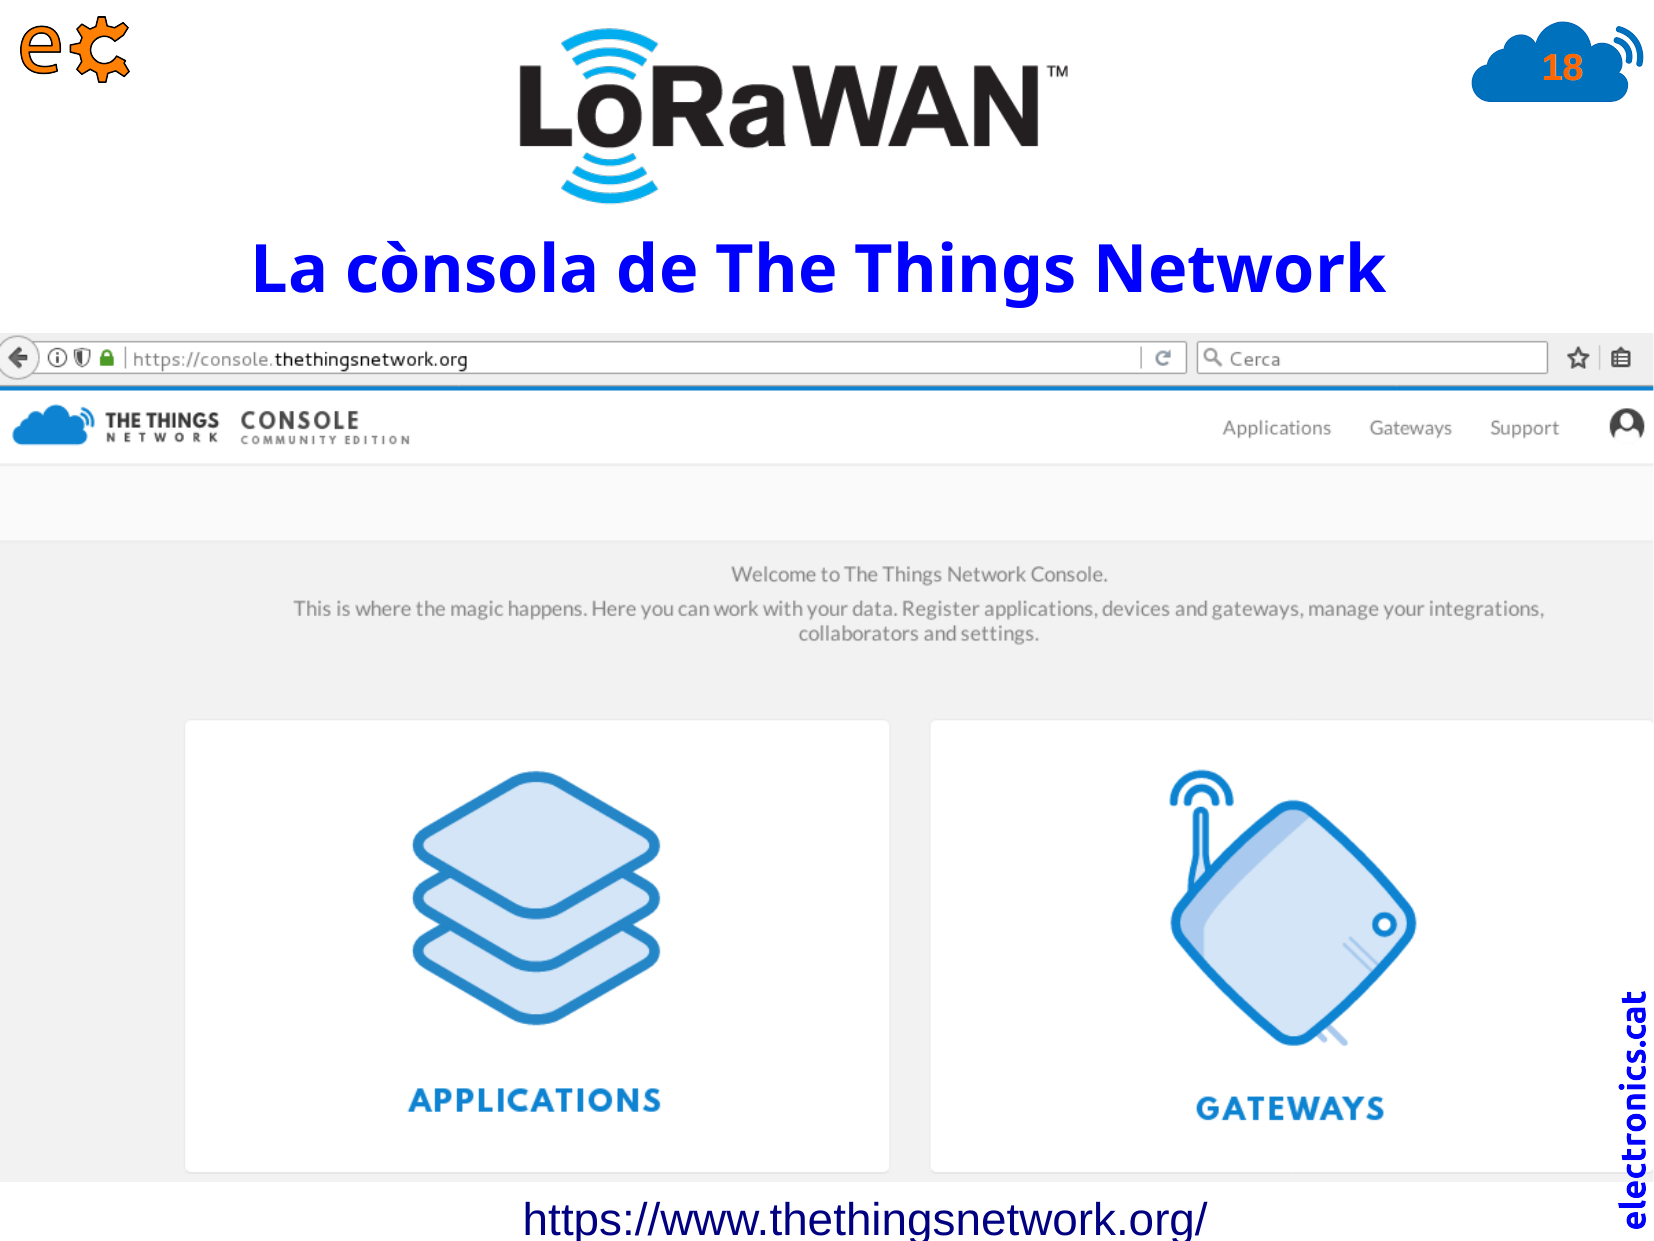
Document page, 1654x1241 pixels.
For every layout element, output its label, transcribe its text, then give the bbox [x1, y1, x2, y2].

picture [1464, 16, 1650, 106]
text_box La cònsola de The Things Network [169, 214, 1469, 318]
picture [405, 0, 1146, 214]
picture [0, 333, 1654, 1186]
picture [20, 16, 130, 83]
text_box <número> [1526, 38, 1654, 109]
text_box https://www.thethingsnetwork.org/ [507, 1186, 1654, 1241]
